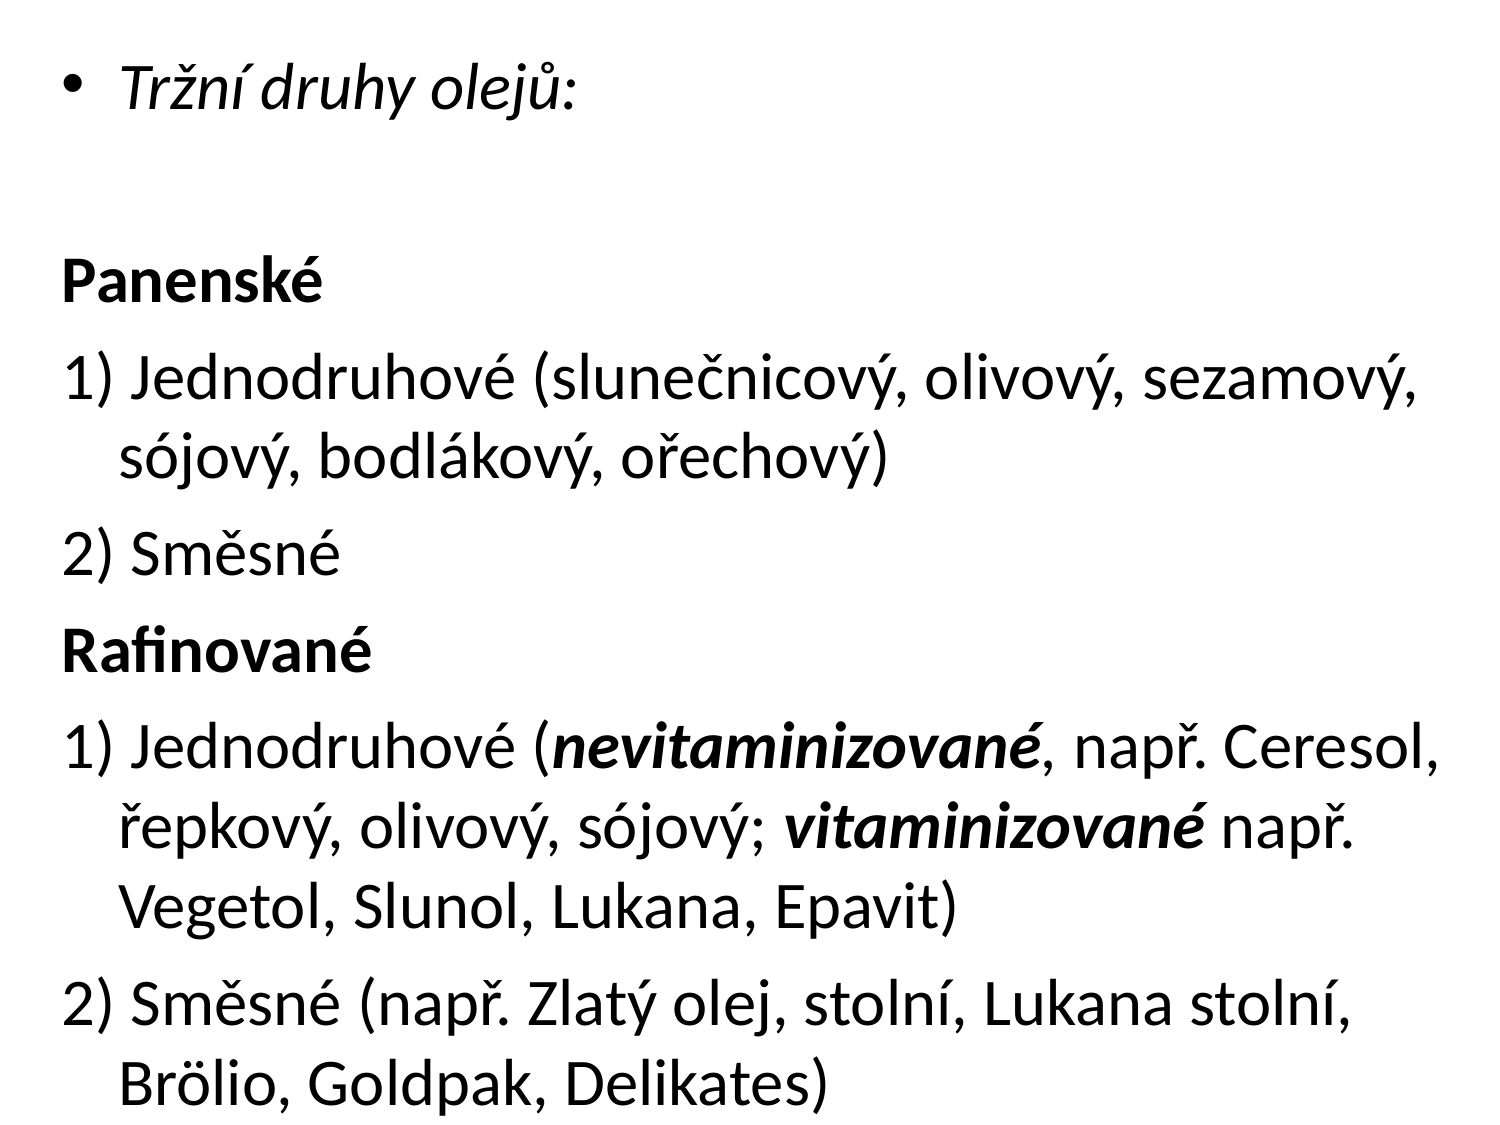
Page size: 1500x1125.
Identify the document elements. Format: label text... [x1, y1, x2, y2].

list Tržní druhy olejů: Panenské 1) Jednodruhové (slunečnicový, olivový, sezamový, sójový, bodlákový, ořechový) 2) Směsné Rafinované 1) Jednodruhové (nevitaminizované, např. Ceresol, řepkový, olivový, sójový; vitaminizované např. Vegetol, Slunol, Lukana, Epavit) 2) Směsné (např. Zlatý olej, stolní, Lukana stolní, Brölio, Goldpak, Delikates) [46, 35, 1465, 1125]
